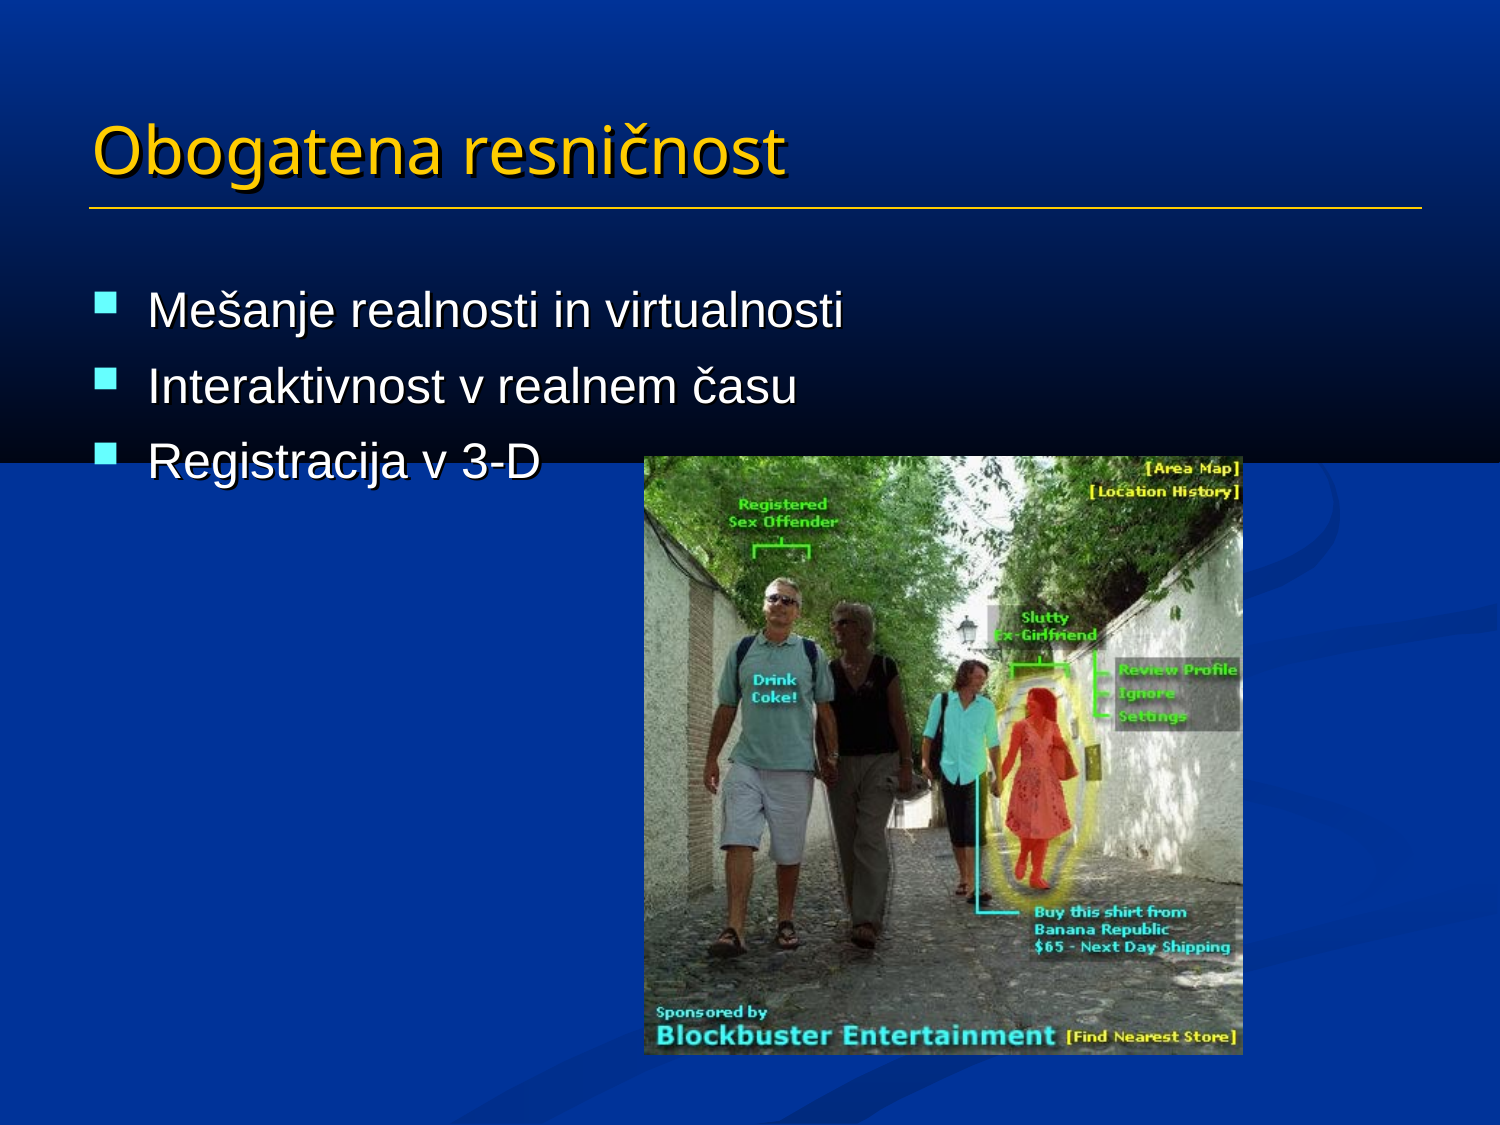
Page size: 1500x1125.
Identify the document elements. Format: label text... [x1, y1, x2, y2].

text_box Mešanje realnosti in virtualnosti Interaktivnost v realnem času Registracija v 3-D [76, 267, 1424, 1055]
picture [644, 456, 1243, 1055]
text_box Obogatena resničnost [76, 54, 1352, 242]
